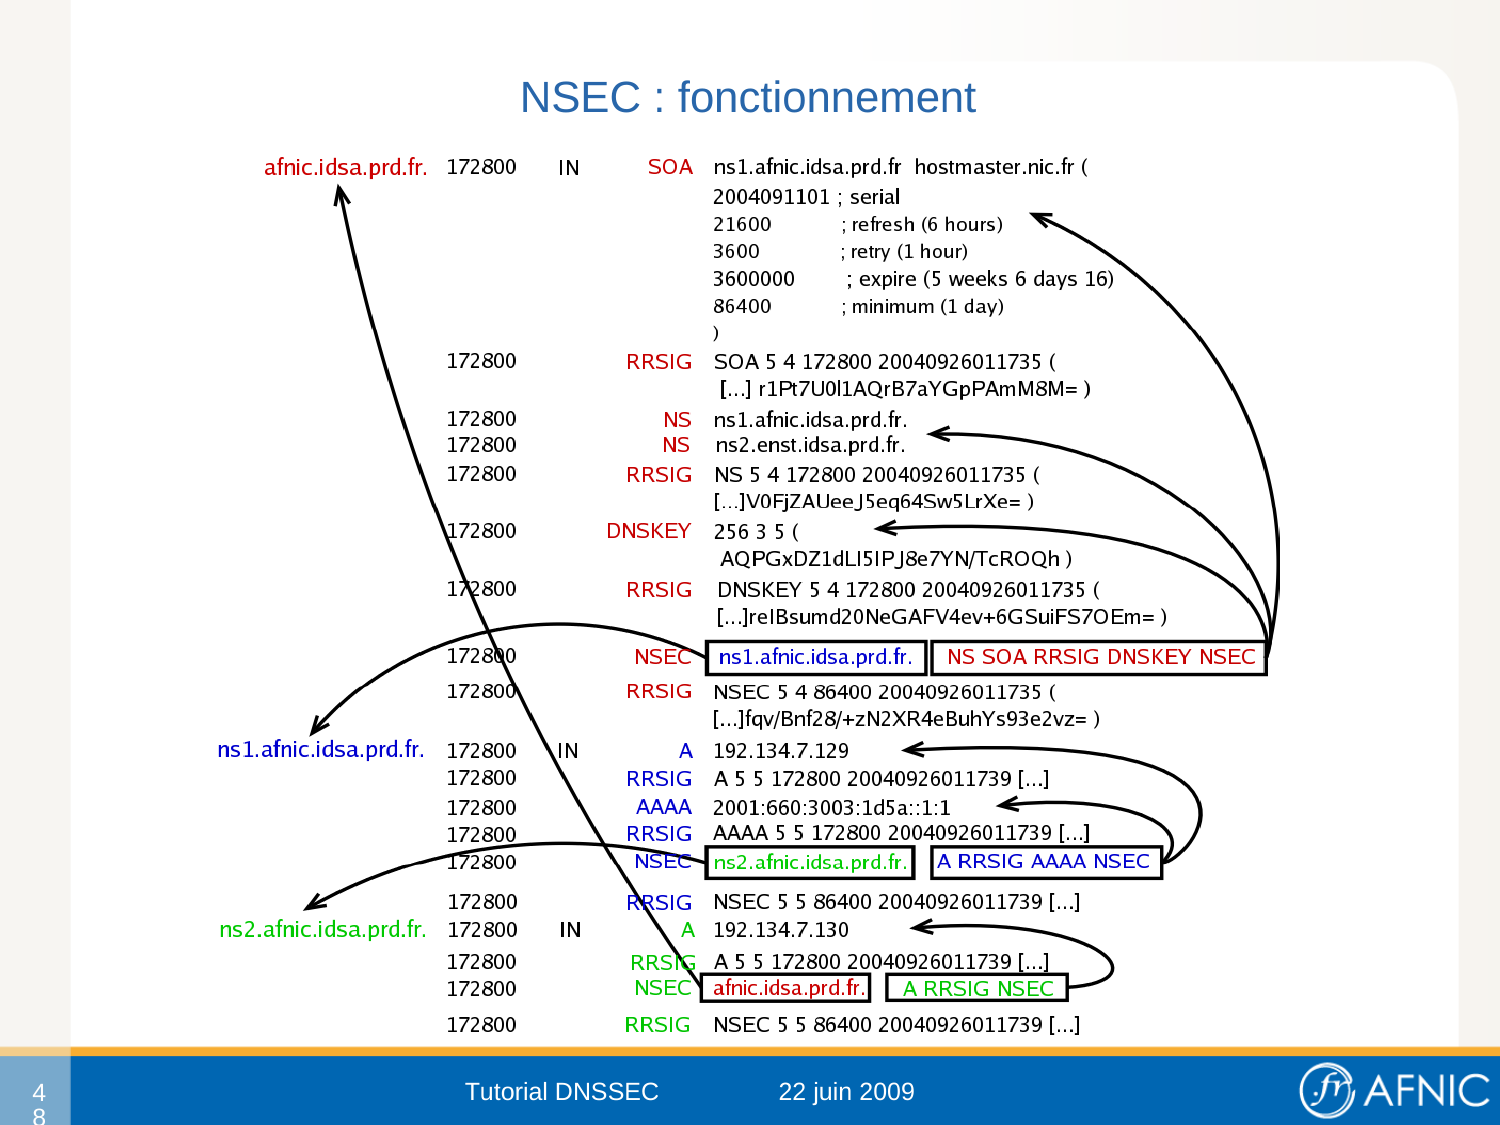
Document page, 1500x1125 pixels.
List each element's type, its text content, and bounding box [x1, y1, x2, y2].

picture [0, 0, 1500, 1125]
title NSEC : fonctionnement [108, 31, 1389, 159]
picture [35, 1118, 42, 1125]
